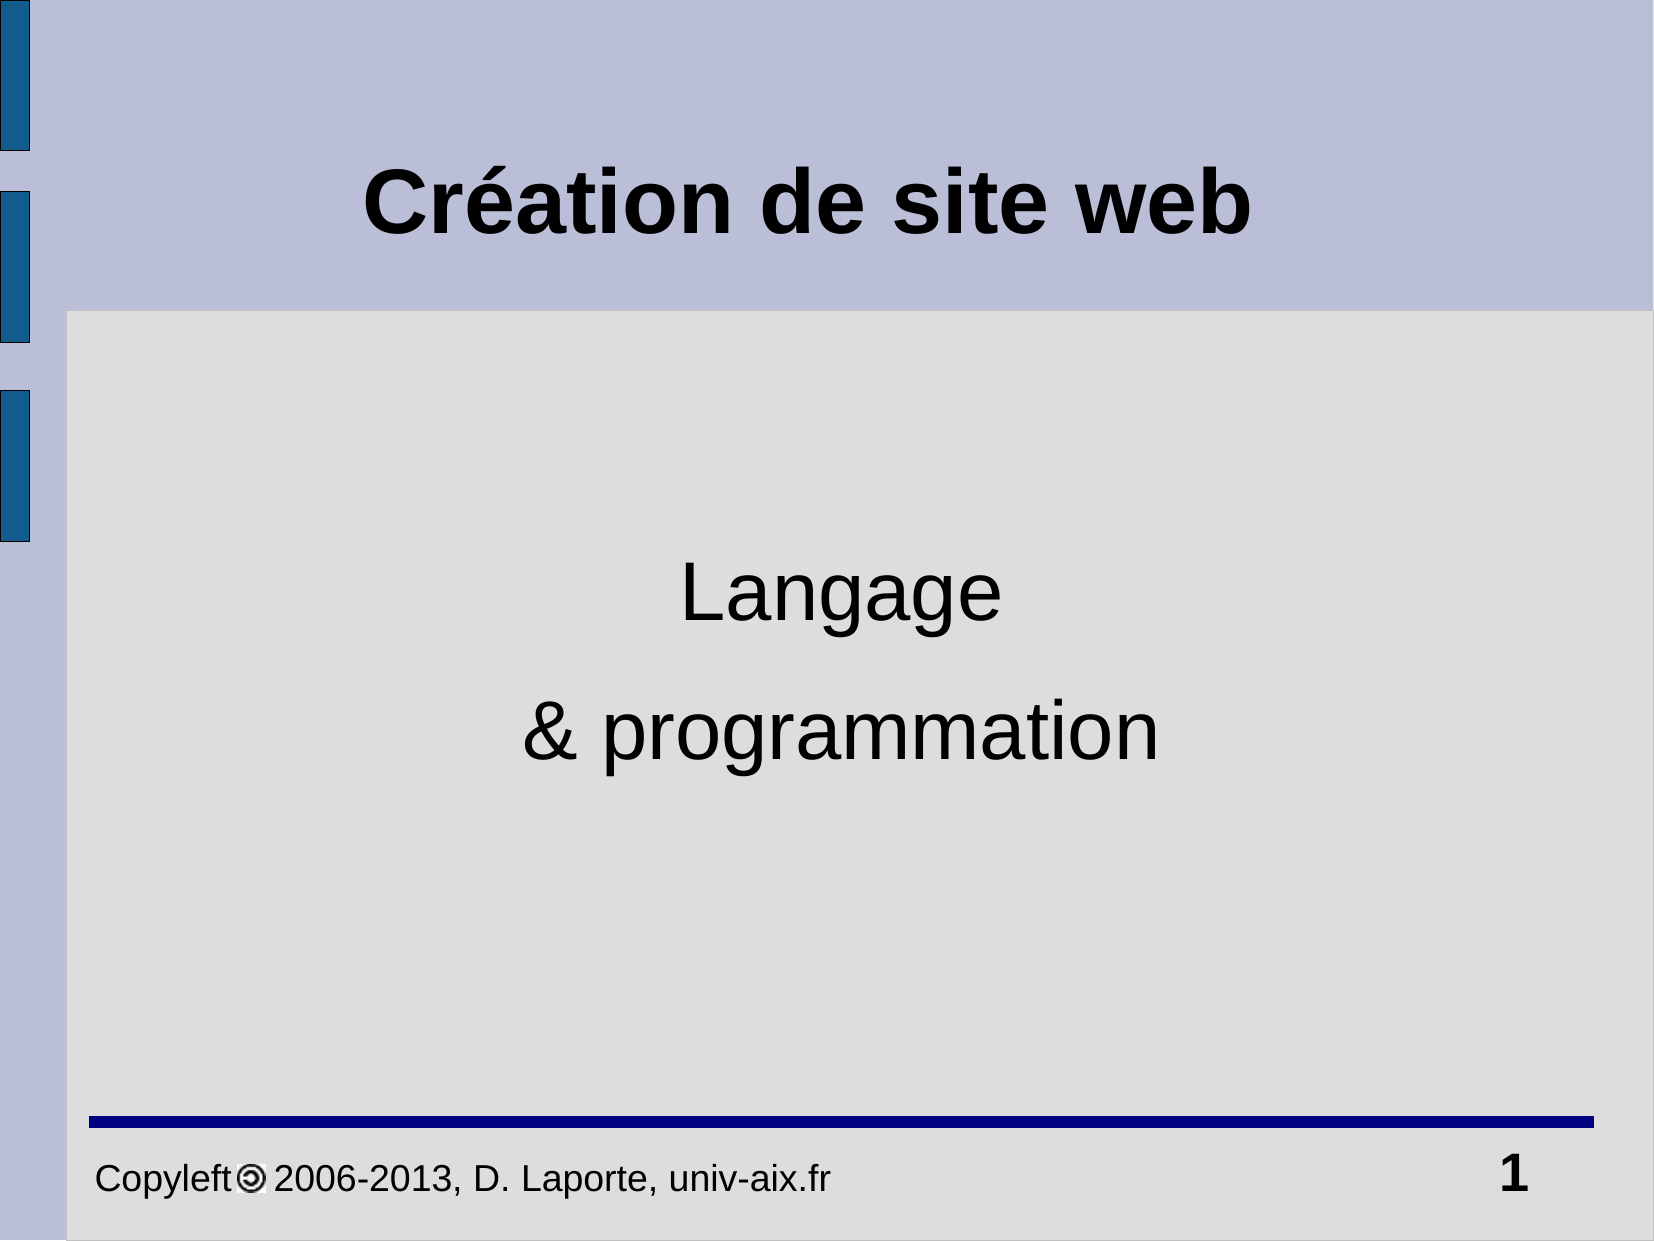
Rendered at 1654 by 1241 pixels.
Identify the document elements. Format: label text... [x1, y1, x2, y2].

picture [237, 1164, 266, 1193]
text_box Langage & programmation [88, 324, 1595, 1063]
